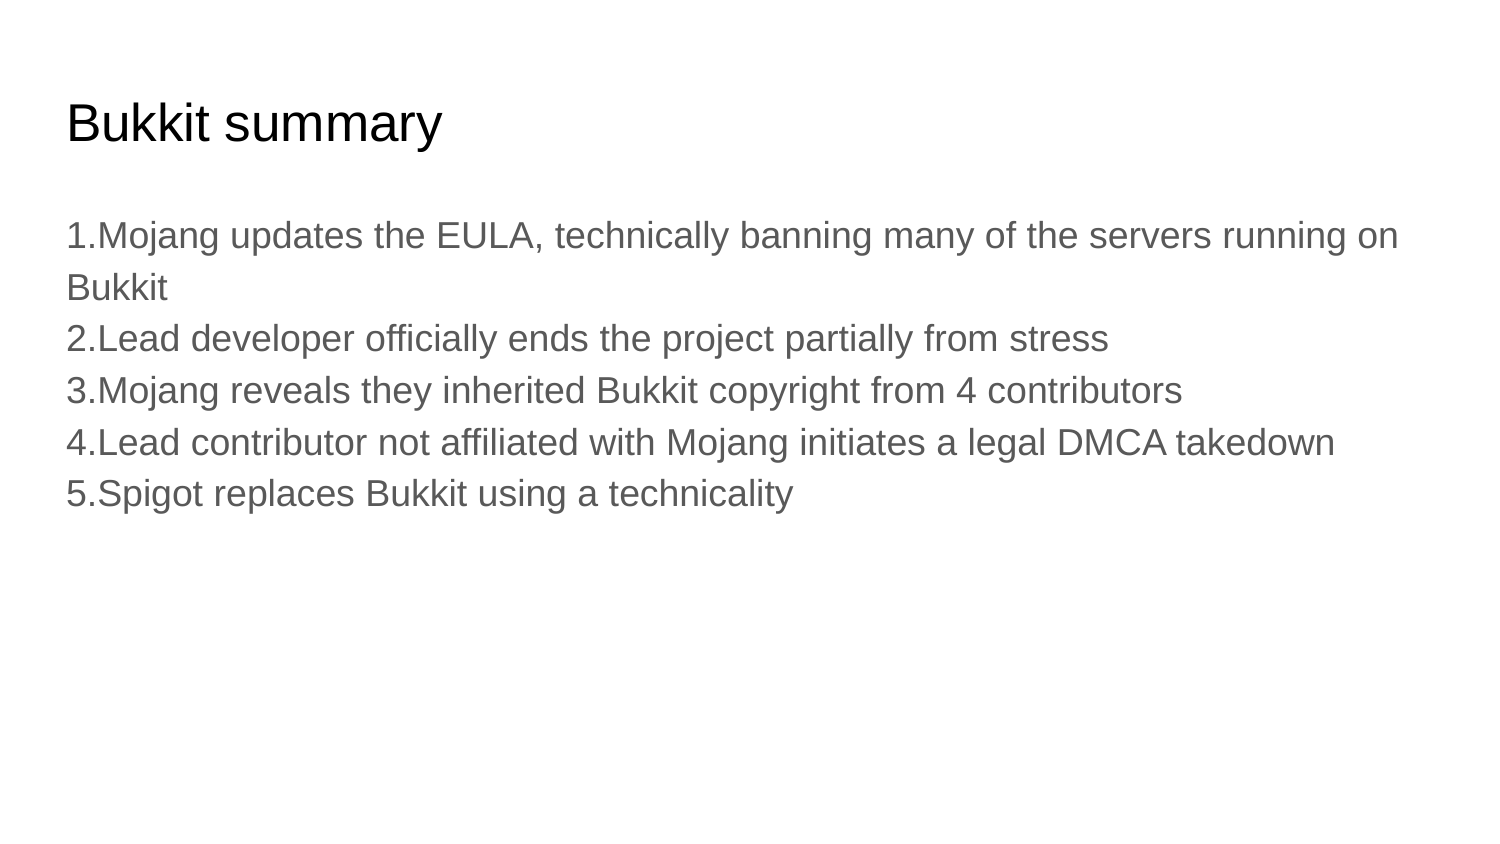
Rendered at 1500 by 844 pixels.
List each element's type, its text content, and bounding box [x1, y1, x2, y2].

title Bukkit summary [51, 72, 1449, 167]
list Mojang updates the EULA, technically banning many of the servers running on Bukkit Lead developer officially ends the project partially from stress Mojang reveals they inherited Bukkit copyright from 4 contributors Lead contributor not affiliated with Mojang initiates a legal DMCA takedown Spigot replaces Bukkit using a technicality [51, 189, 1449, 750]
